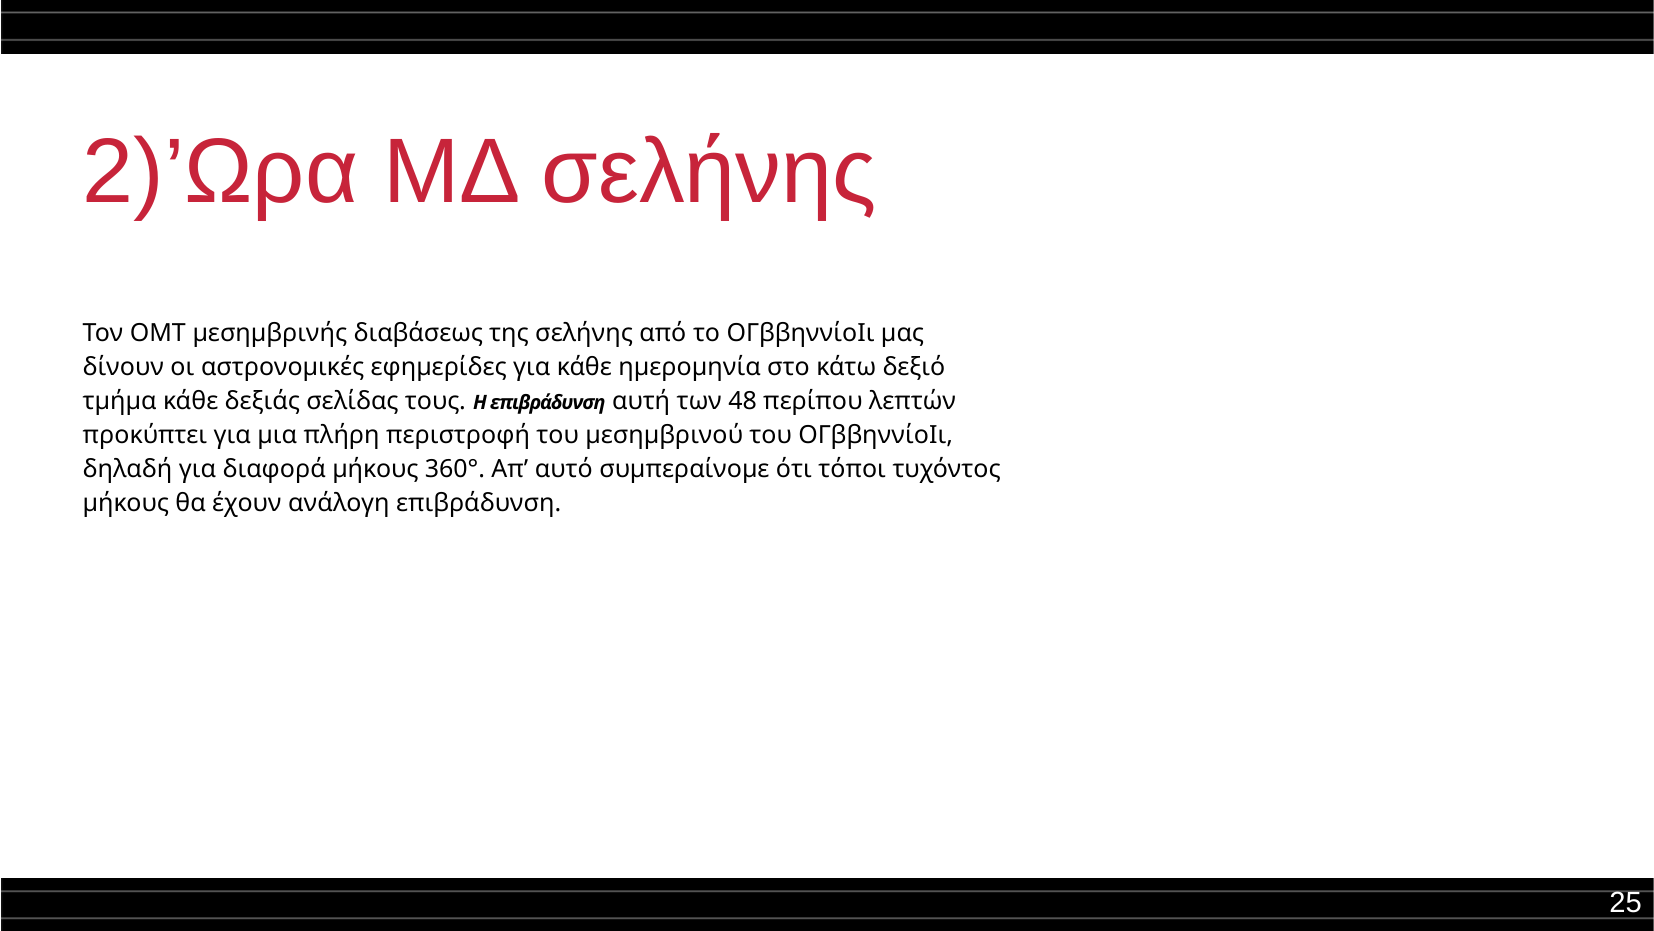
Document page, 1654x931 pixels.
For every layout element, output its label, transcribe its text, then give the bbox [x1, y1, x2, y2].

picture [1, 878, 1654, 931]
picture [1, 0, 1654, 54]
title 2)’Ωρα ΜΔ σελήνης [82, 92, 1571, 249]
list Τον ΟΜΤ μεσημβρινής διαβάσεως της σελήνης από το ΟΓββηννίοΙι μας δίνουν οι αστρονομικές εφημερίδες για κάθε ημερομηνία στο κάτω δεξιό τμήμα κάθε δεξιάς σελίδας τους. Η επιβράδυνση αυτή των 48 περίπου λεπτών προκύπτει για μια πλήρη περιστροφή του μεσημβρινού του ΟΓββηννίοΙι, δηλαδή για διαφορά μήκους 360°. Απ’ αυτό συμπεραίνομε ότι τόποι τυχόντος μήκους θα έχουν ανάλογη επιβράδυνση. [82, 271, 1013, 826]
